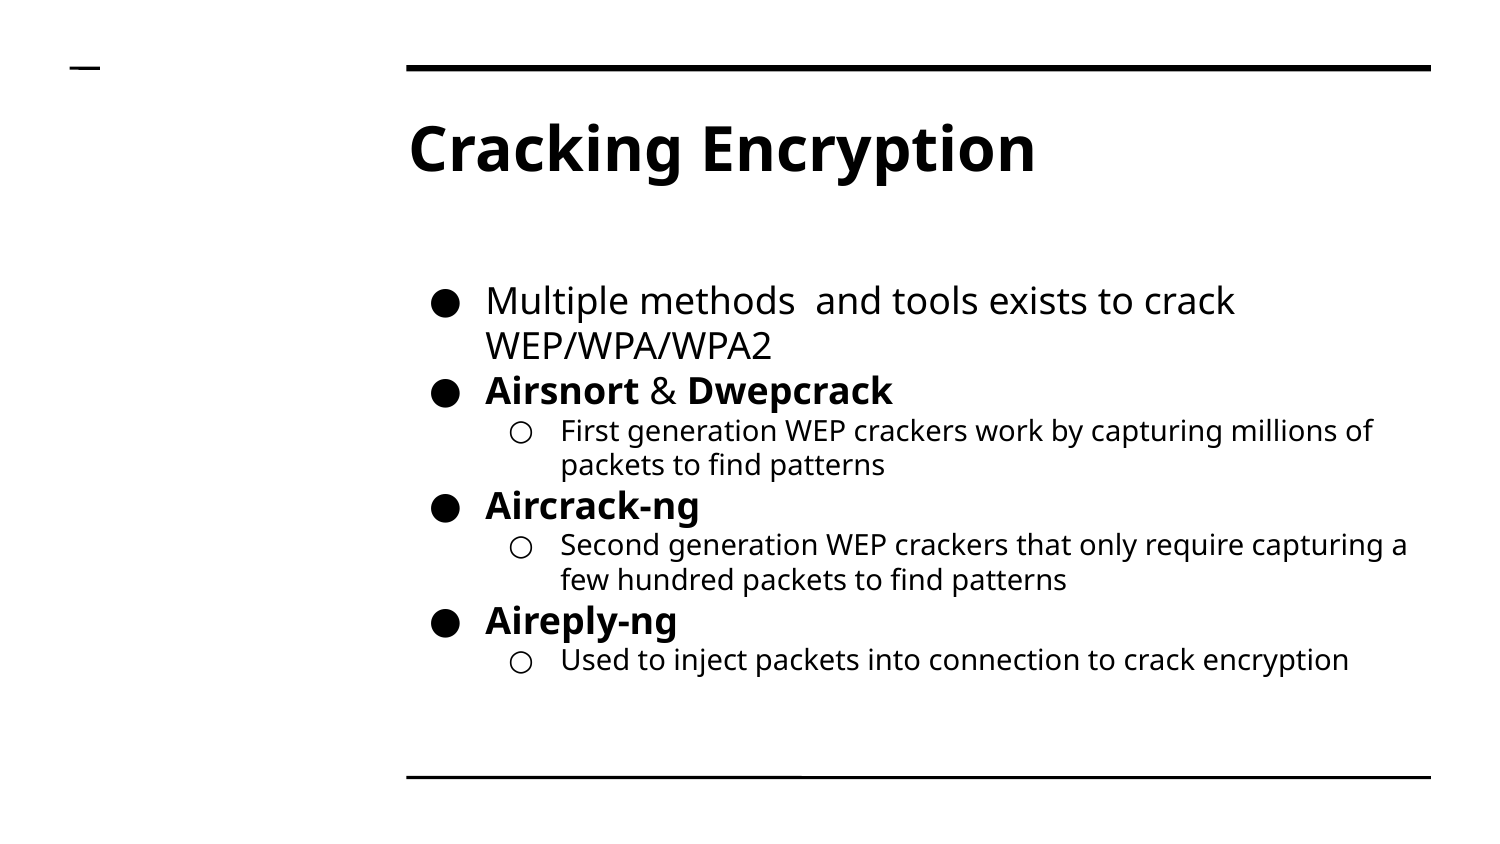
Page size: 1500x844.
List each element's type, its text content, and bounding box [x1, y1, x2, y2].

list Multiple methods and tools exists to crack WEP/WPA/WPA2 Airsnort & Dwepcrack First generation WEP crackers work by capturing millions of packets to find patterns Aircrack-ng Second generation WEP crackers that only require capturing a few hundred packets to find patterns Aireply-ng Used to inject packets into connection to crack encryption [395, 261, 1433, 755]
title Cracking Encryption [393, 94, 1431, 199]
